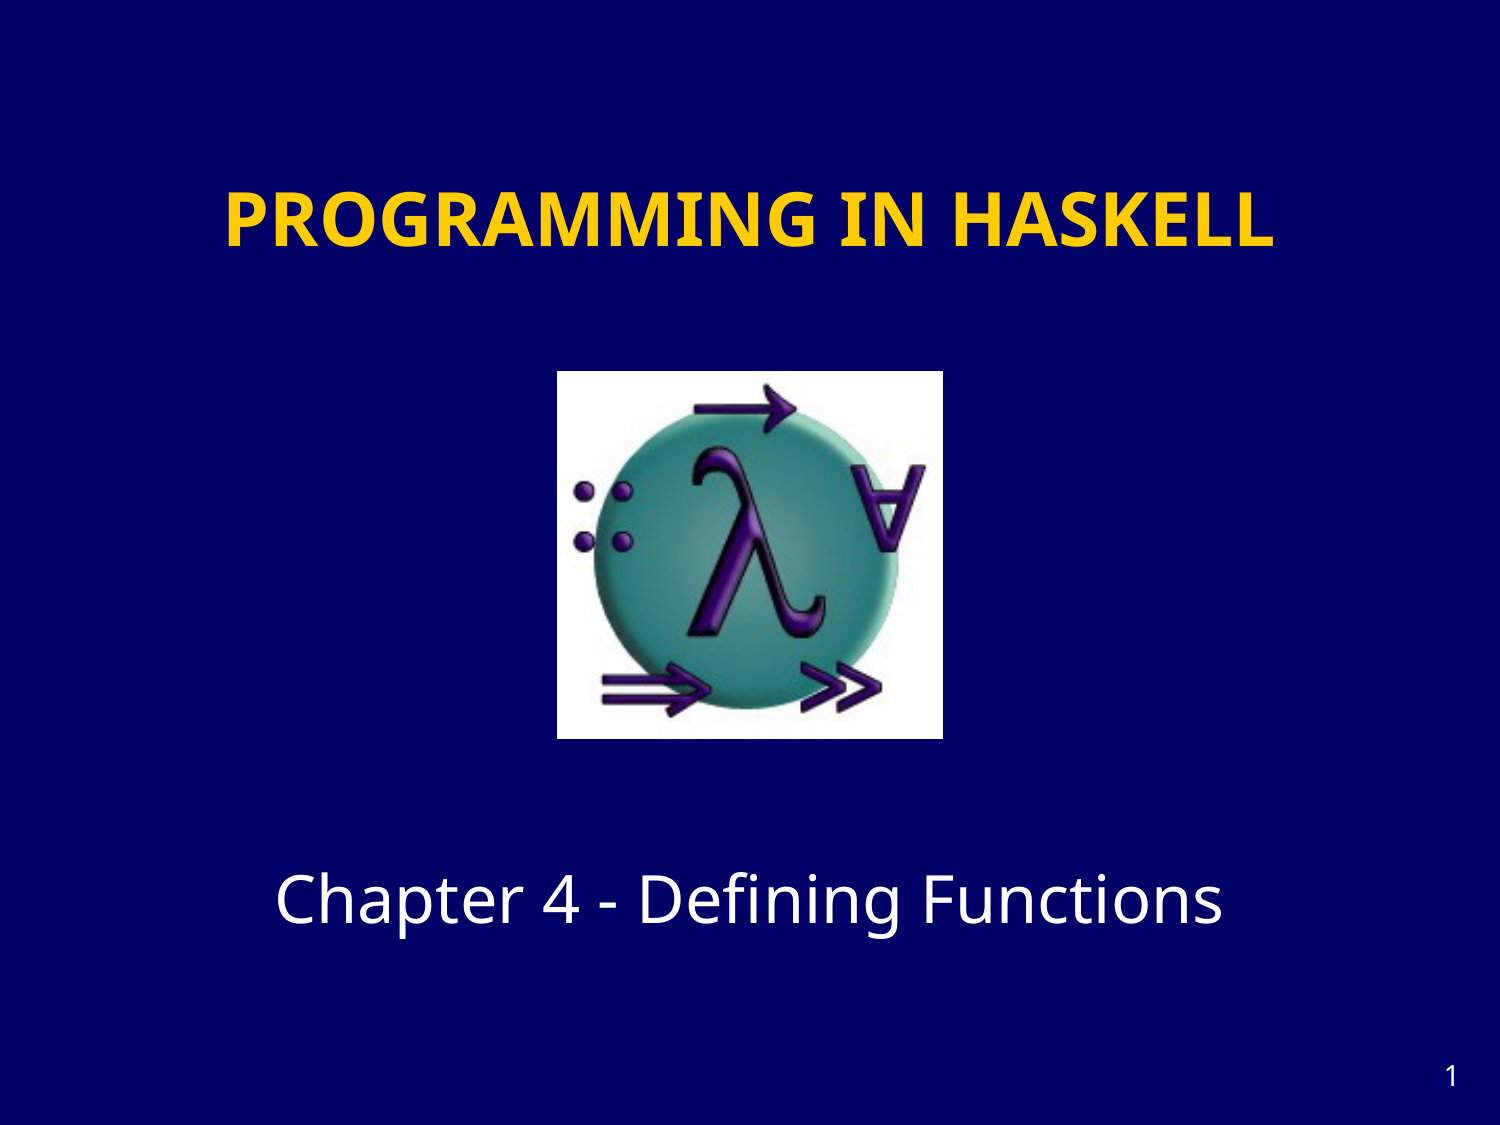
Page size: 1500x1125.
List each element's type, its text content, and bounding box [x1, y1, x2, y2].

text_box PROGRAMMING IN HASKELL [19, 164, 1481, 270]
text_box <number> [1374, 1049, 1476, 1101]
picture [557, 371, 943, 739]
text_box Chapter 4 - Defining Functions [28, 847, 1472, 948]
